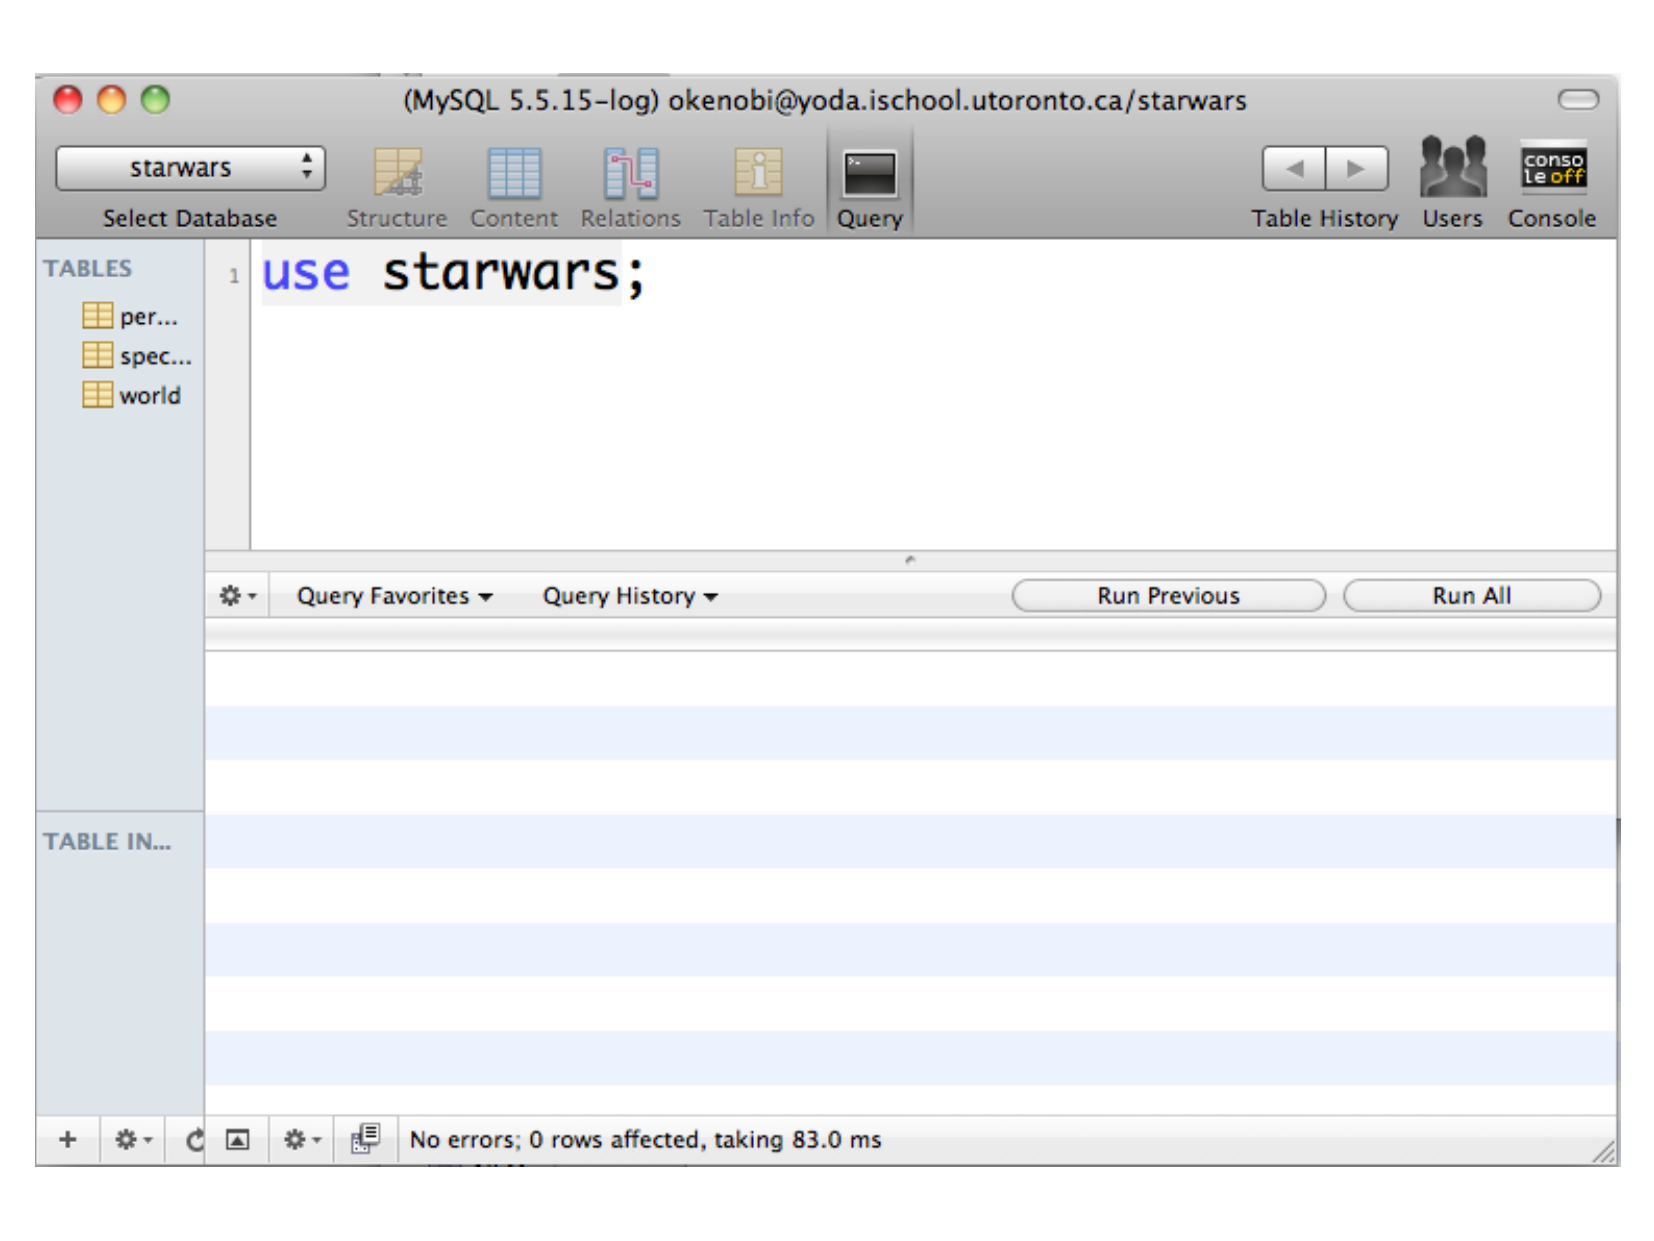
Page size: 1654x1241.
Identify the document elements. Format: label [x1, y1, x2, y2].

picture [35, 73, 1621, 1167]
